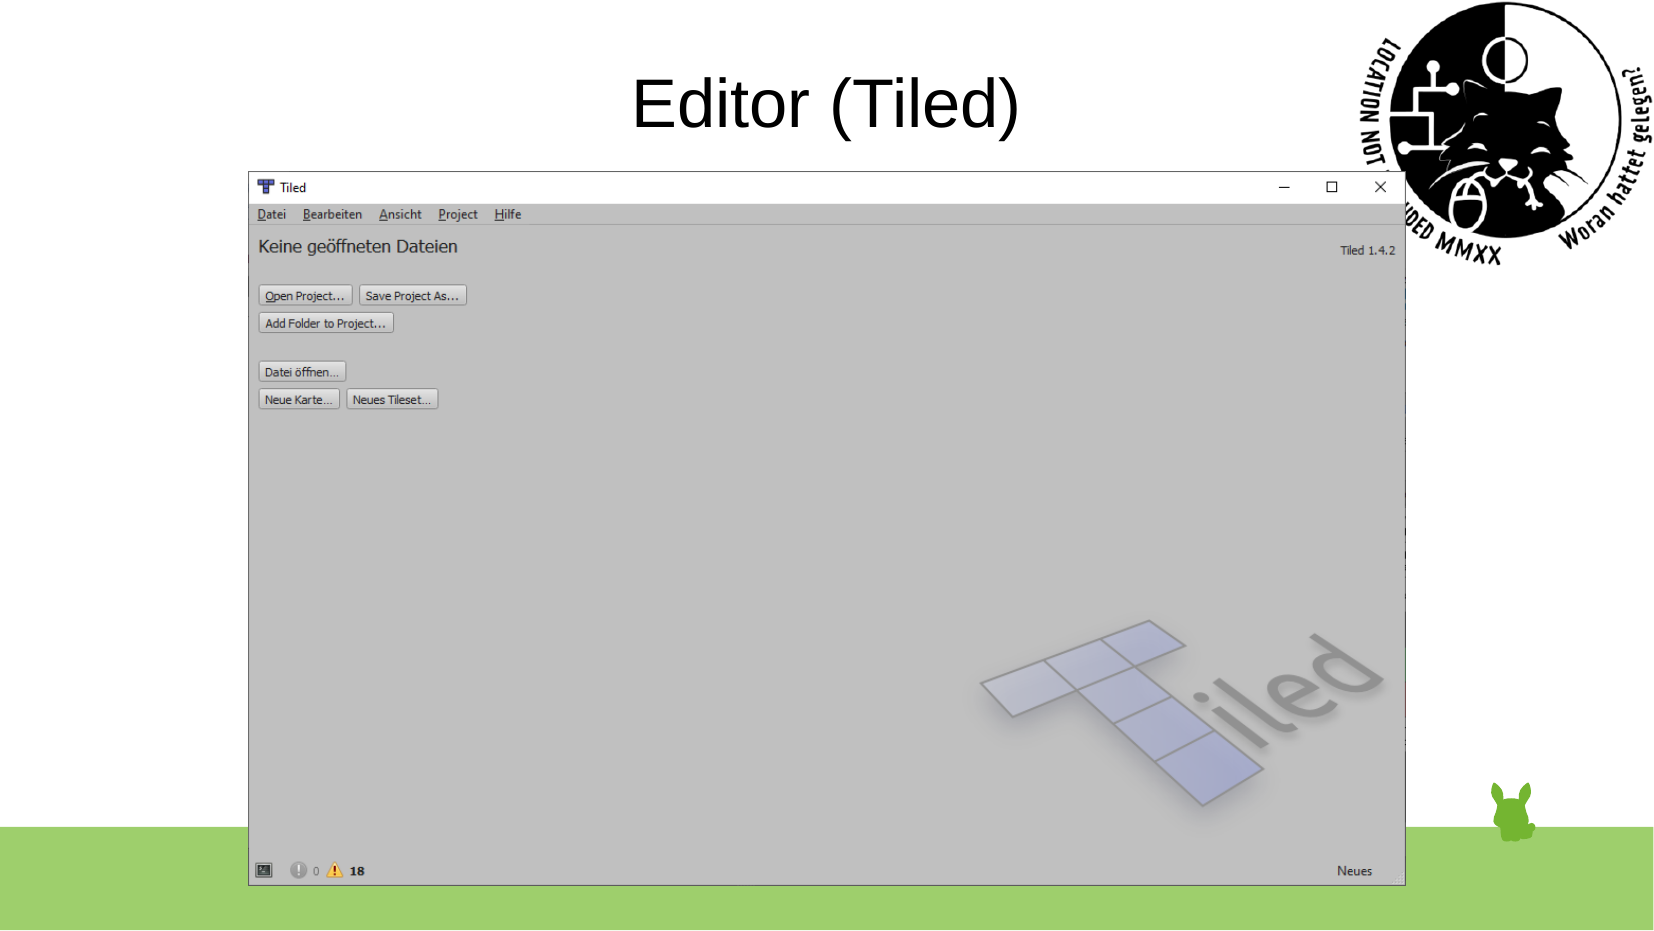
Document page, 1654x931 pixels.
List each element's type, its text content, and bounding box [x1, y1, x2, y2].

title Editor (Tiled) [88, 29, 1565, 178]
picture [248, 0, 1654, 886]
